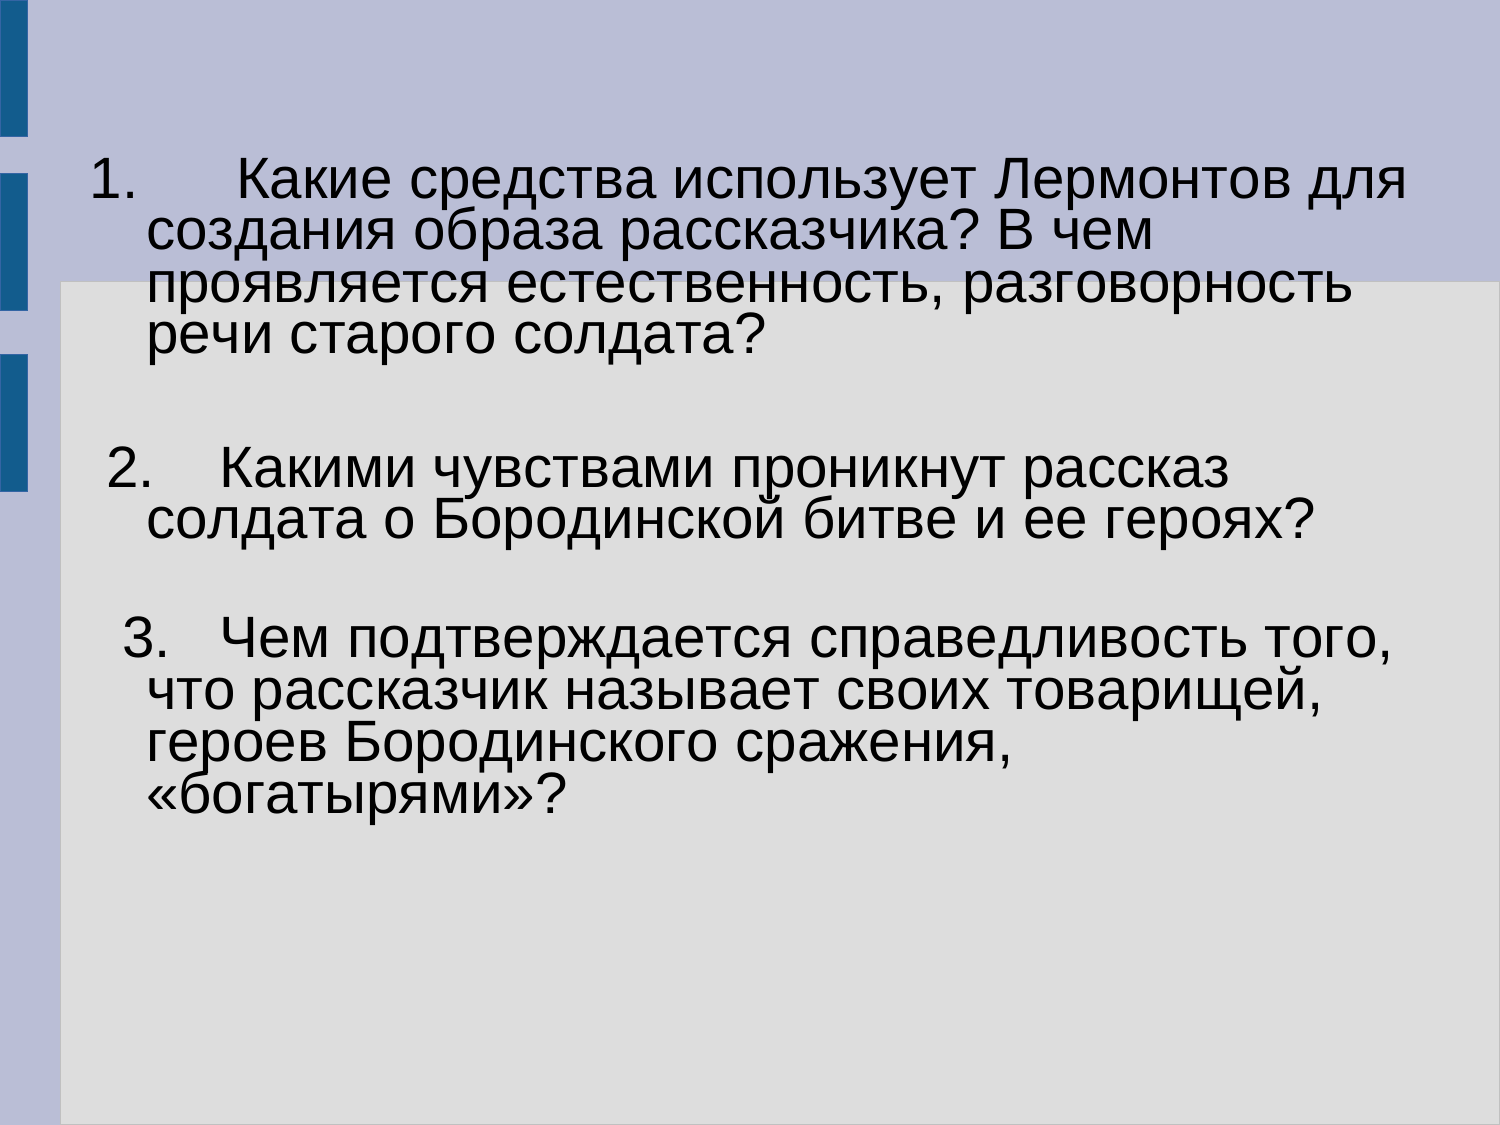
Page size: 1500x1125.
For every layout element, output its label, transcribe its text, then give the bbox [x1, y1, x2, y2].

list 1. Какие средства использует Лермонтов для создания образа рассказчика? В чем проявляется естественность, разговорность речи старого солдата? 2. Какими чувствами проникнут рассказ солдата о Бородинской битве и ее героях? 3. Чем подтверждается справедливость того, что рассказчик называет своих товарищей, героев Бородинского сражения, «богатырями»? [75, 148, 1426, 1005]
